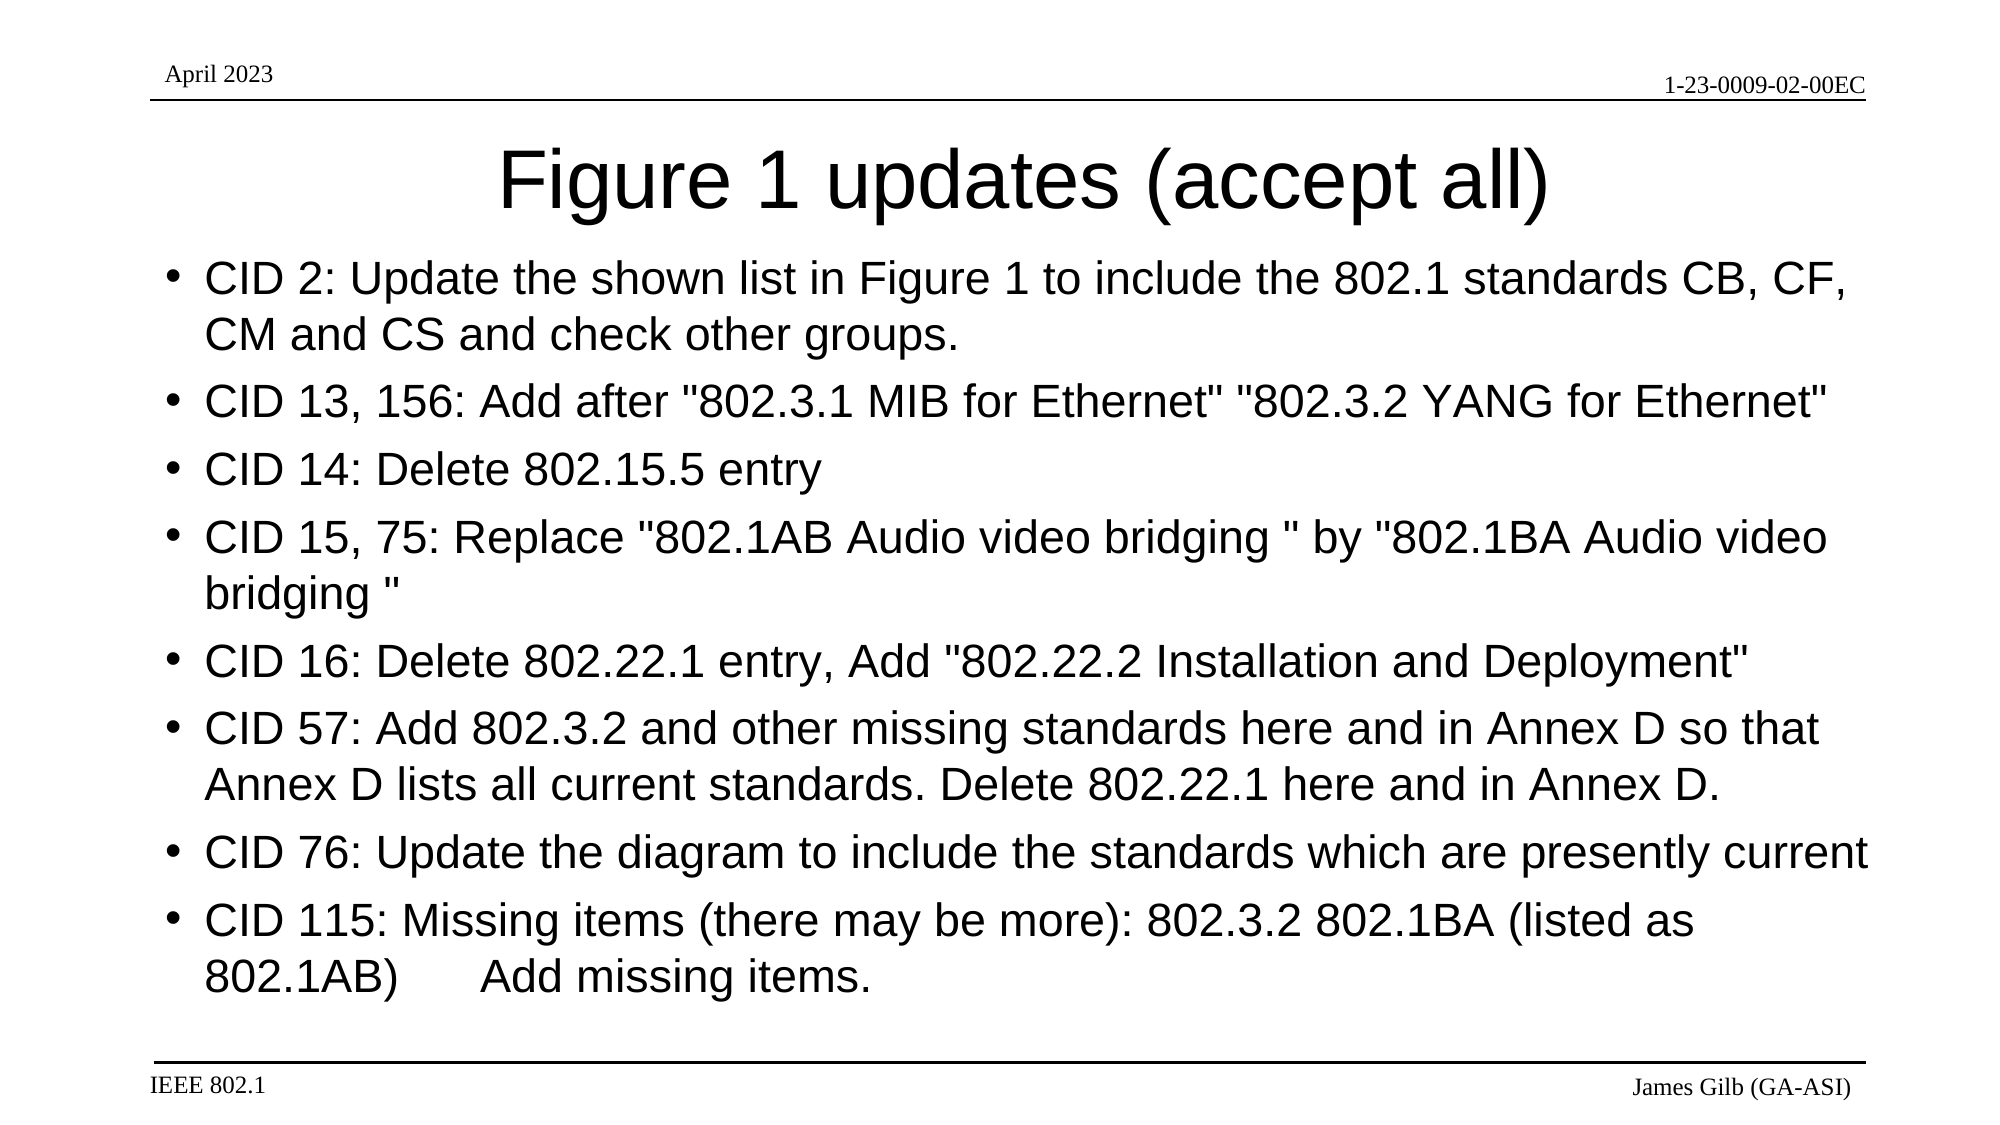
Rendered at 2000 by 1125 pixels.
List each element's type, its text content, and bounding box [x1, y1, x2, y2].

title Figure 1 updates (accept all) [149, 112, 1900, 238]
list CID 2: Update the shown list in Figure 1 to include the 802.1 standards CB, CF, CM and CS and check other groups. CID 13, 156: Add after "802.3.1 MIB for Ethernet" "802.3.2 YANG for Ethernet" CID 14: Delete 802.15.5 entry CID 15, 75: Replace "802.1AB Audio video bridging " by "802.1BA Audio video bridging " CID 16: Delete 802.22.1 entry, Add "802.22.2 Installation and Deployment" CID 57: Add 802.3.2 and other missing standards here and in Annex D so that Annex D lists all current standards. Delete 802.22.1 here and in Annex D. CID 76: Update the diagram to include the standards which are presently current CID 115: Missing items (there may be more): 802.3.2 802.1BA (listed as 802.1AB) Add missing items. [149, 239, 1900, 1051]
